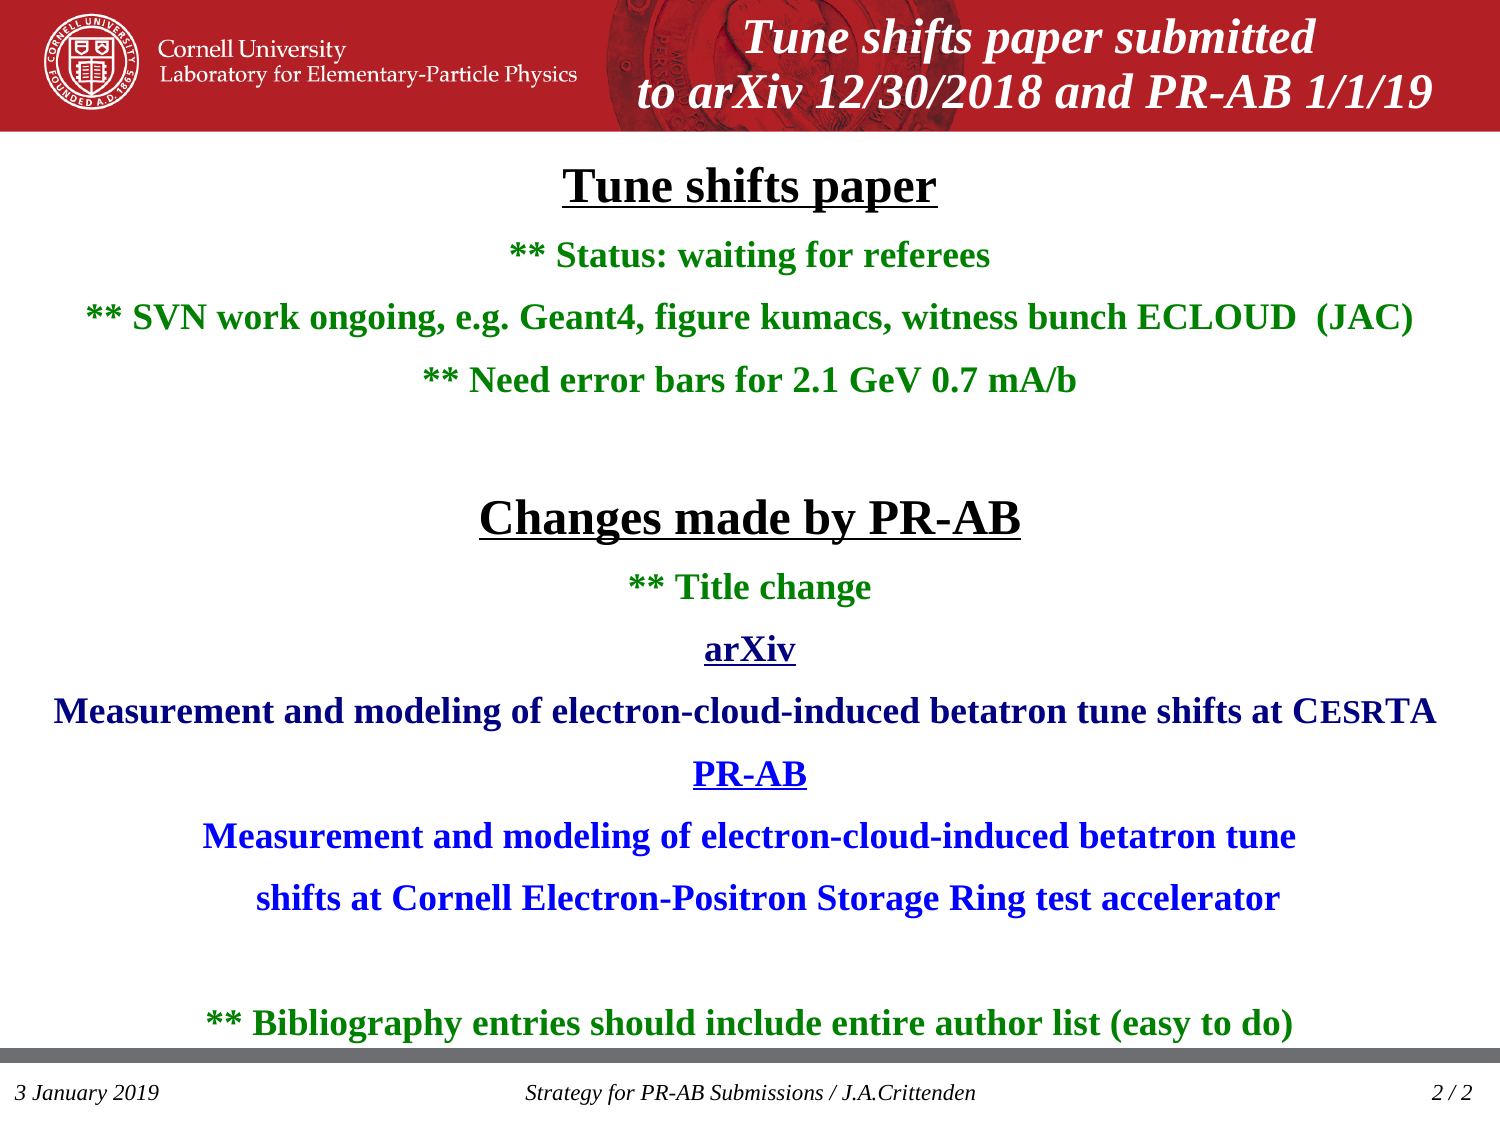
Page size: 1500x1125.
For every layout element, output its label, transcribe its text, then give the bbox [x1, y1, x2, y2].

title Tune shifts paper submitted to arXiv 12/30/2018 and PR-AB 1/1/19 [570, 0, 1500, 138]
picture [0, 0, 570, 132]
title Tune shifts paper ** Status: waiting for referees ** SVN work ongoing, e.g. Geant4, figure kumacs, witness bunch ECLOUD (JAC) ** Need error bars for 2.1 GeV 0.7 mA/b Changes made by PR-AB ** Title change arXiv Measurement and modeling of electron-cloud-induced betatron tune shifts at CESRTA PR-AB Measurement and modeling of electron-cloud-induced betatron tune shifts at Cornell Electron-Positron Storage Ring test accelerator ** Bibliography entries should include entire author list (easy to do) [0, 138, 1500, 1036]
